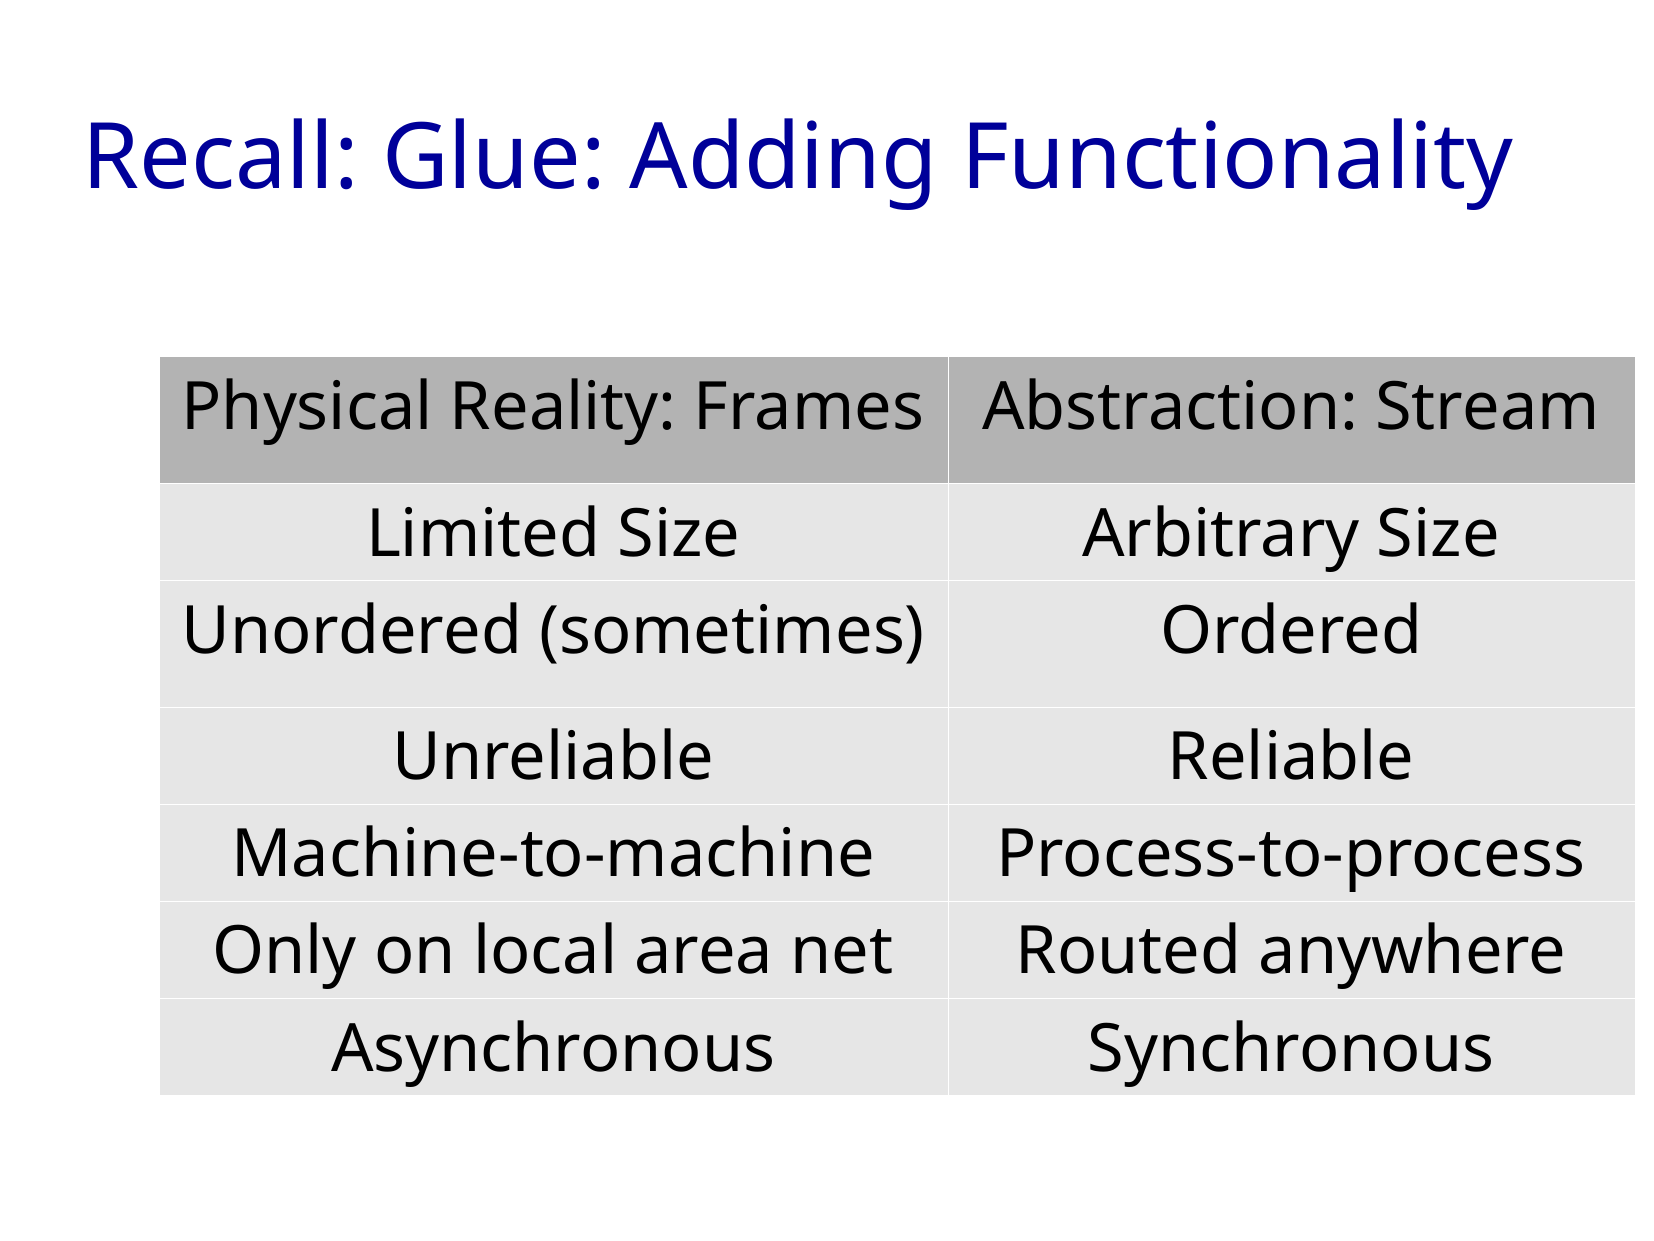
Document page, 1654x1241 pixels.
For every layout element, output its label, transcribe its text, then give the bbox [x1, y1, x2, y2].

table_cell Ordered [949, 581, 1635, 707]
table_cell Synchronous [949, 999, 1635, 1095]
table_cell Process-to-process [949, 805, 1635, 901]
table_cell Only on local area net [160, 902, 948, 998]
table_header Physical Reality: Frames [160, 357, 948, 483]
table_cell Unordered (sometimes) [160, 581, 948, 707]
table_cell Arbitrary Size [949, 484, 1635, 580]
table_cell Unreliable [160, 708, 948, 804]
title Recall: Glue: Adding Functionality [82, 49, 1571, 257]
table_cell Routed anywhere [949, 902, 1635, 998]
table_cell Limited Size [160, 484, 948, 580]
table_cell Machine-to-machine [160, 805, 948, 901]
table_cell Asynchronous [160, 999, 948, 1095]
table_header Abstraction: Stream [949, 357, 1635, 483]
table_cell Reliable [949, 708, 1635, 804]
